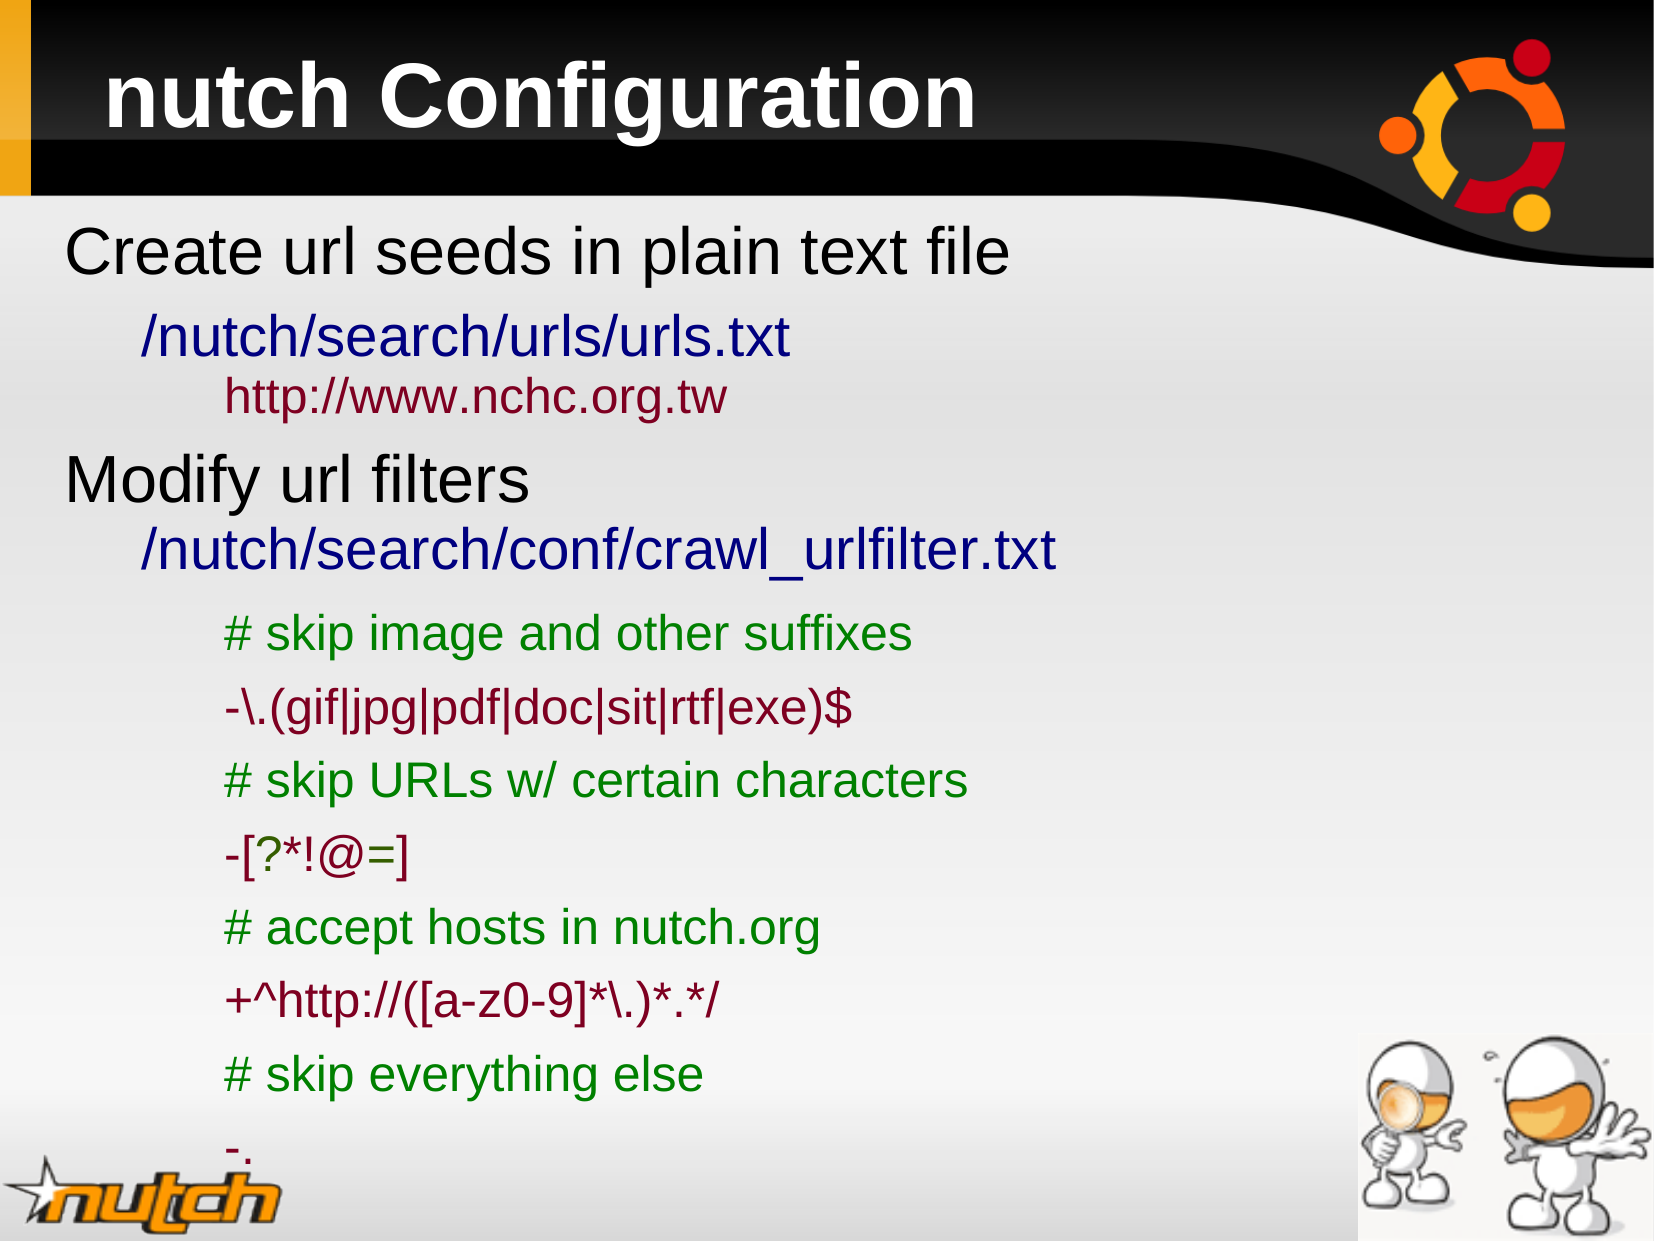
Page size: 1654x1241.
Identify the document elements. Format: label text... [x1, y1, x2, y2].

list Create url seeds in plain text file /nutch/search/urls/urls.txt http://www.nchc.org.tw Modify url filters /nutch/search/conf/crawl_urlfilter.txt # skip image and other suffixes -\.(gif|jpg|pdf|doc|sit|rtf|exe)$ # skip URLs w/ certain characters -[?*!@=] # accept hosts in nutch.org +^http://([a-z0-9]*\.)*.*/ # skip everything else -. [31, 206, 1418, 1183]
picture [0, 0, 1654, 1241]
title nutch Configuration [88, 36, 1383, 155]
